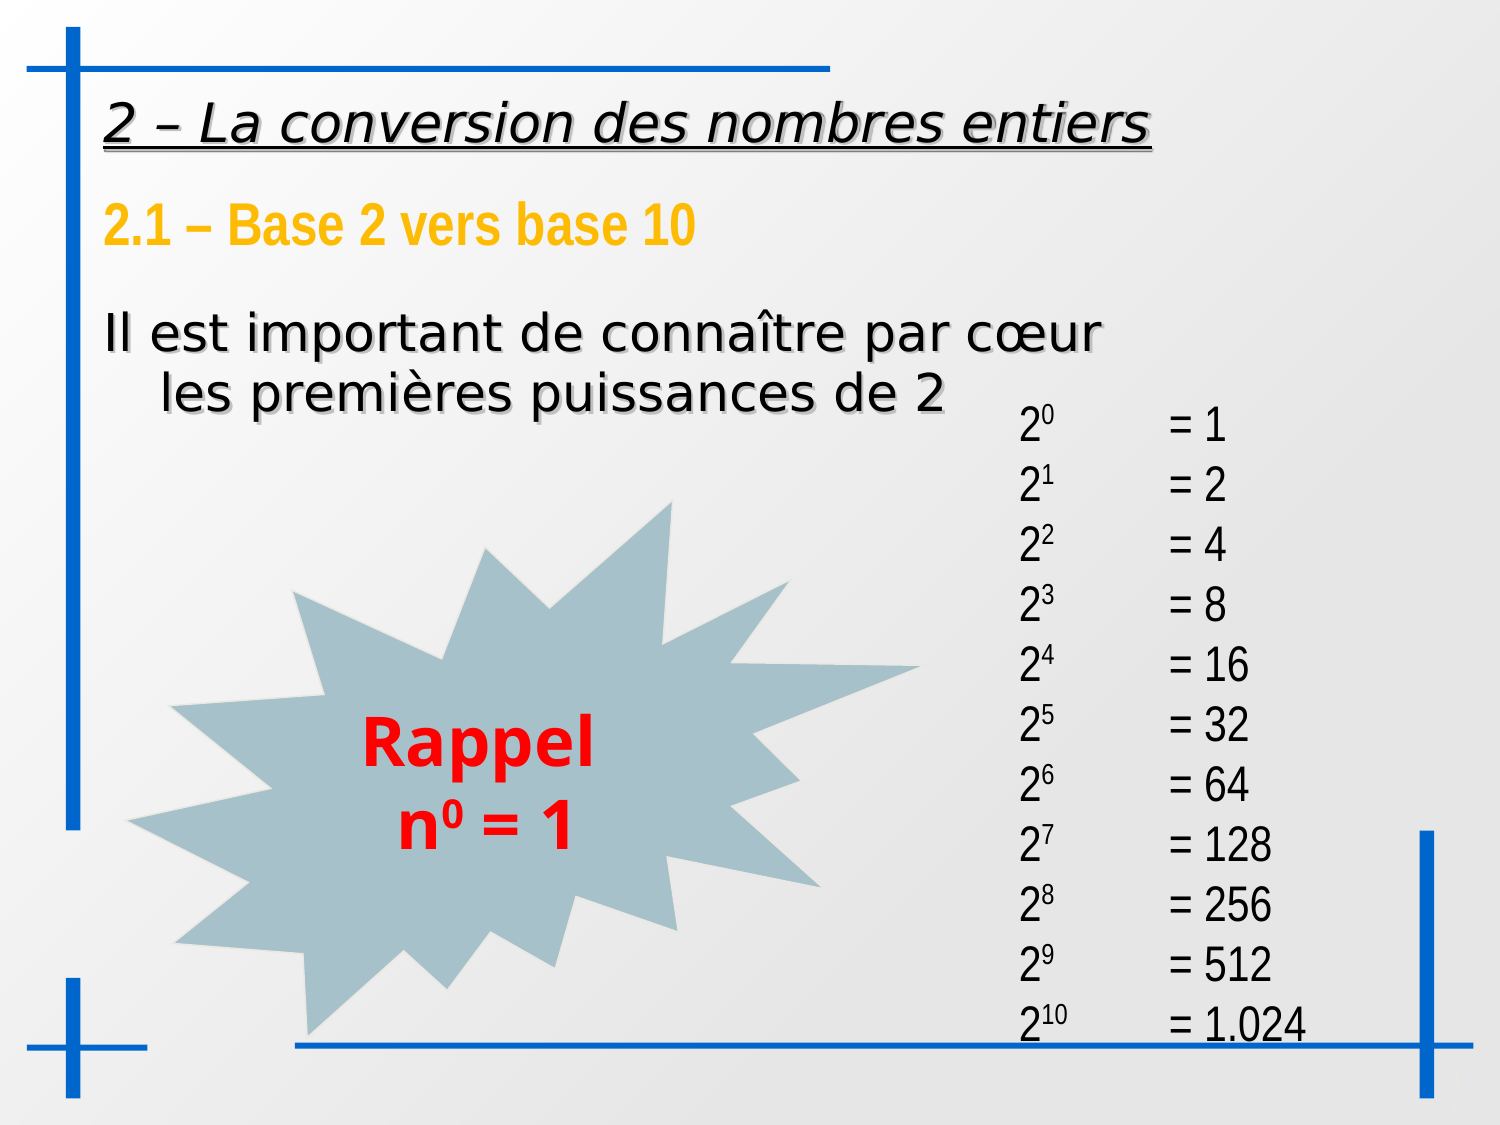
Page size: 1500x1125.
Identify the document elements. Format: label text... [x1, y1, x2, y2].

title 2 – La conversion des nombres entiers [88, 49, 1500, 163]
text_box 2.1 – Base 2 vers base 10 [88, 177, 1329, 265]
list Il est important de connaître par cœur les premières puissances de 2 [88, 295, 1211, 473]
text_box 20 = 1 21 = 2 22 = 4 23 = 8 24 = 16 25 = 32 26 = 64 27 = 128 28 = 256 29 = 512 210 = 1.024 [1003, 383, 1388, 1059]
text_box Rappel n0 = 1 [125, 499, 926, 1038]
